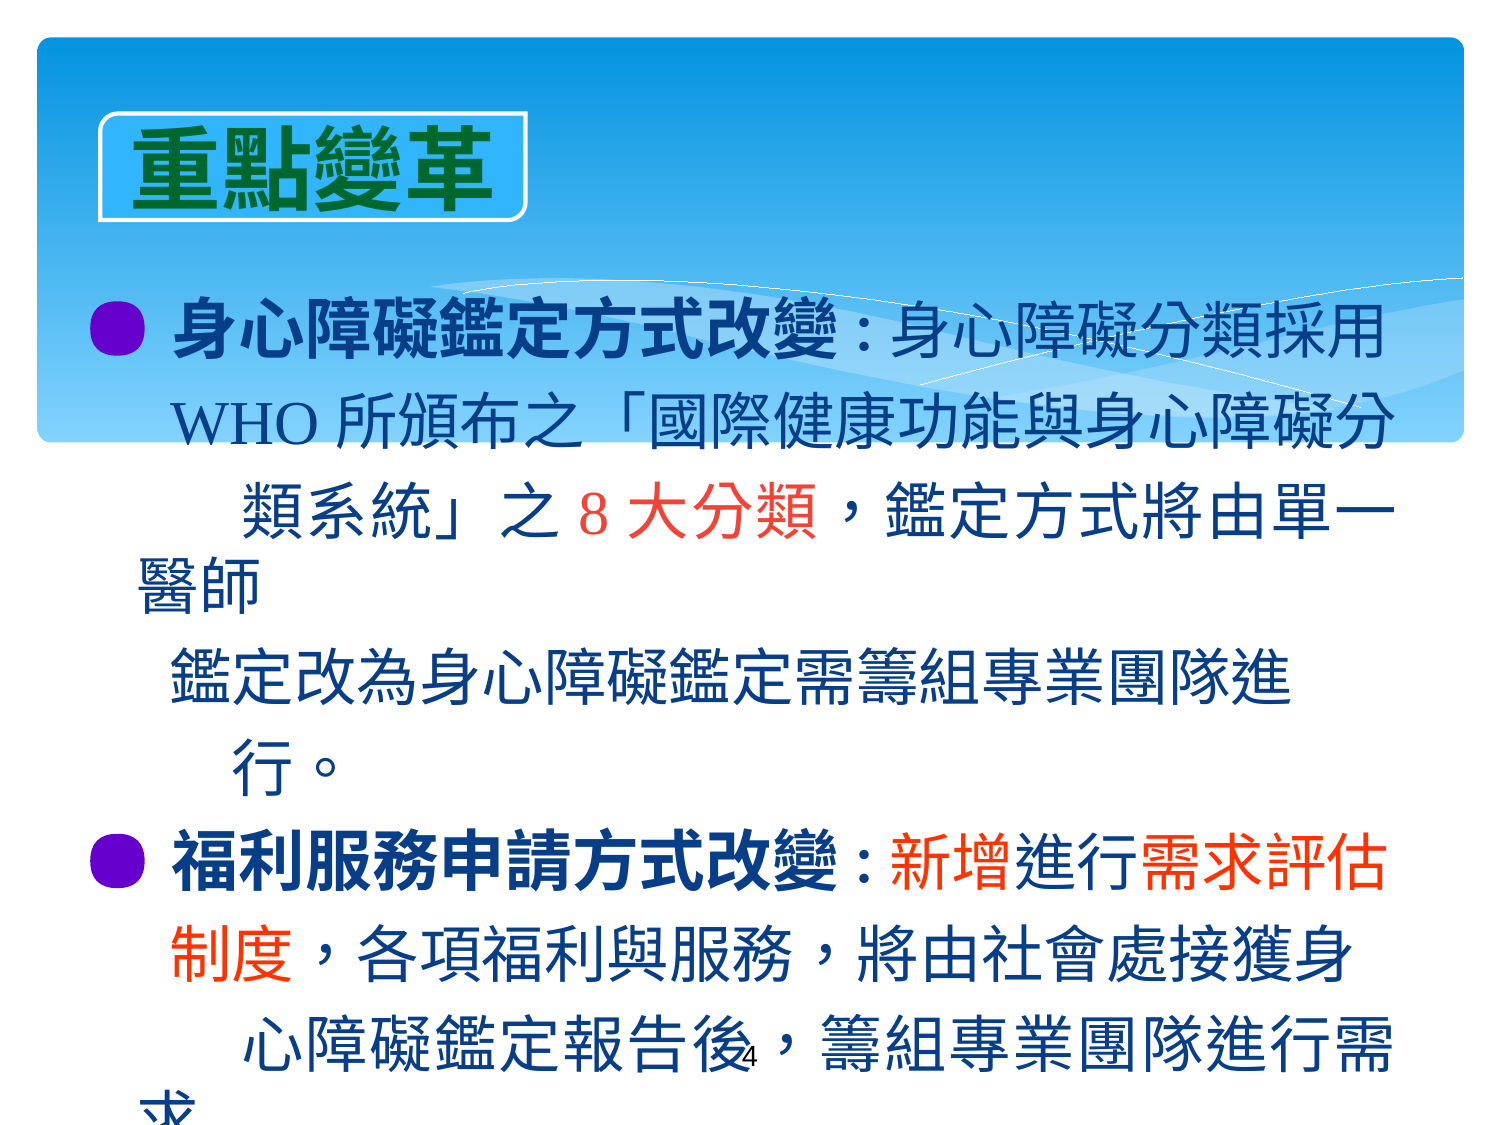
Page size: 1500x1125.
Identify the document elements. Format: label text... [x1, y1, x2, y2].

list 身心障礙鑑定方式改變：身心障礙分類採用 WHO所頒布之「國際健康功能與身心障礙分 類系統」之8大分類，鑑定方式將由單一醫師 鑑定改為身心障礙鑑定需籌組專業團隊進 行。 福利服務申請方式改變：新增進行需求評估 制度，各項福利與服務，將由社會處接獲身 心障礙鑑定報告後，籌組專業團隊進行需求 評估。 [76, 278, 1413, 693]
text_box <編號> [654, 1025, 846, 1086]
text_box 重點變革 [100, 113, 526, 221]
